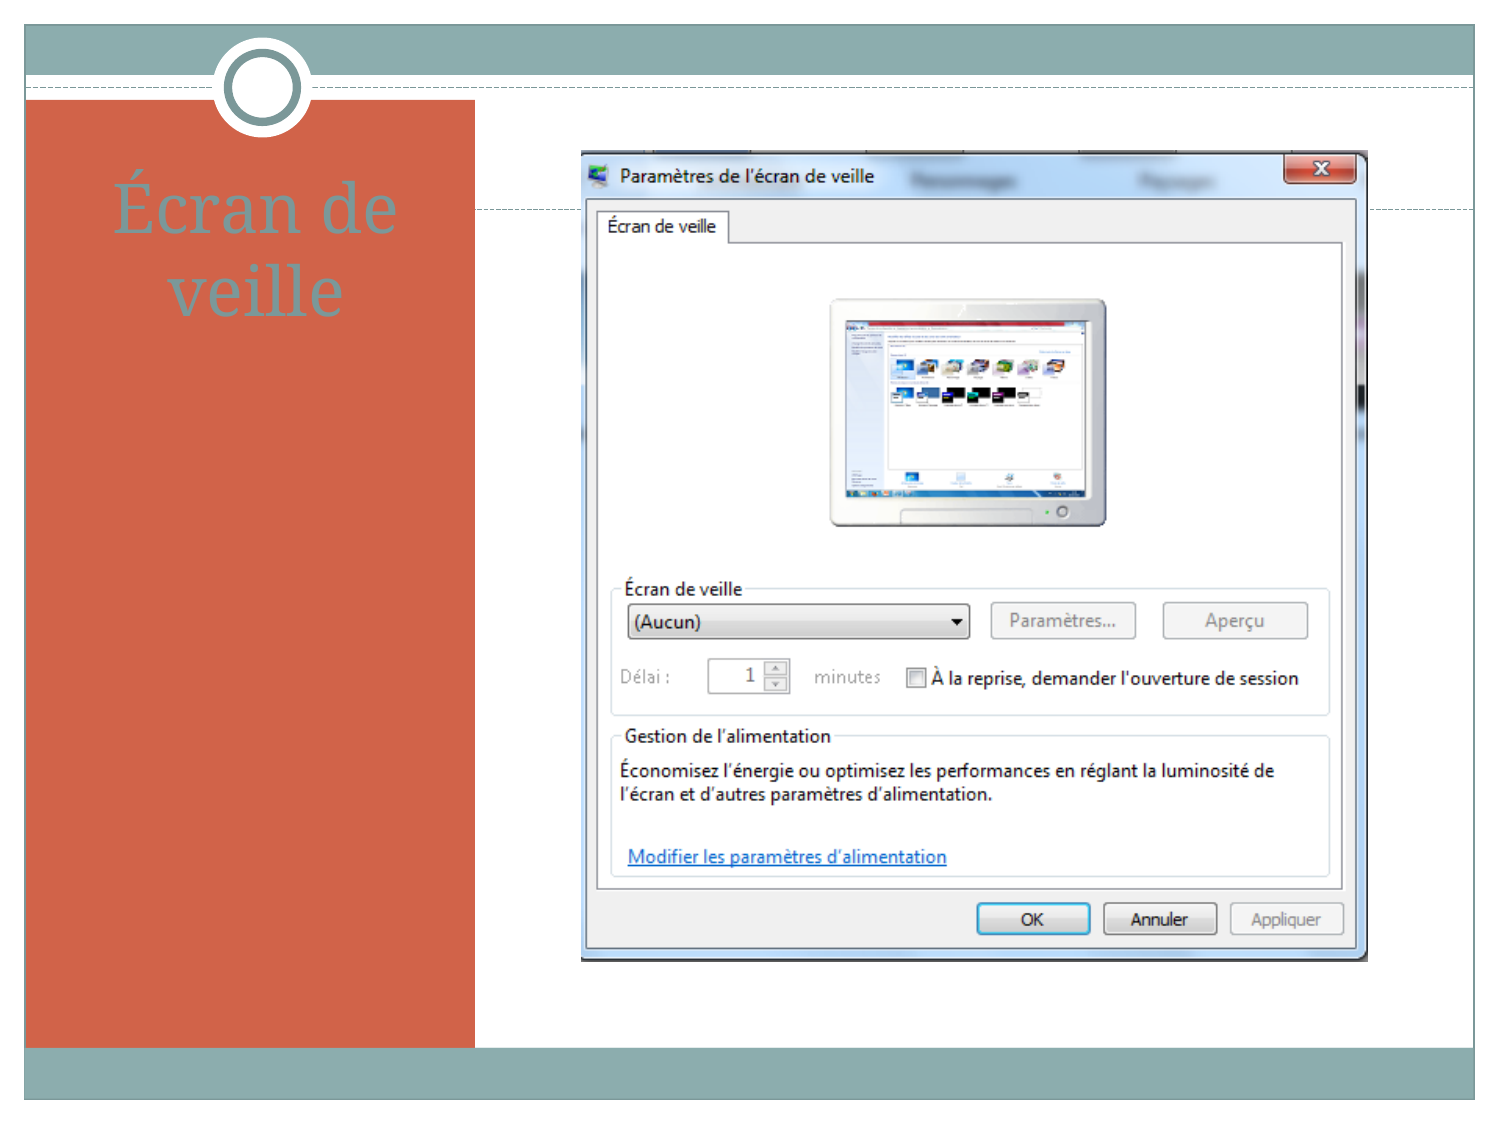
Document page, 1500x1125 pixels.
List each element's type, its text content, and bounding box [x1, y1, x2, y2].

picture [581, 150, 1368, 962]
title Écran de veille [62, 149, 450, 313]
